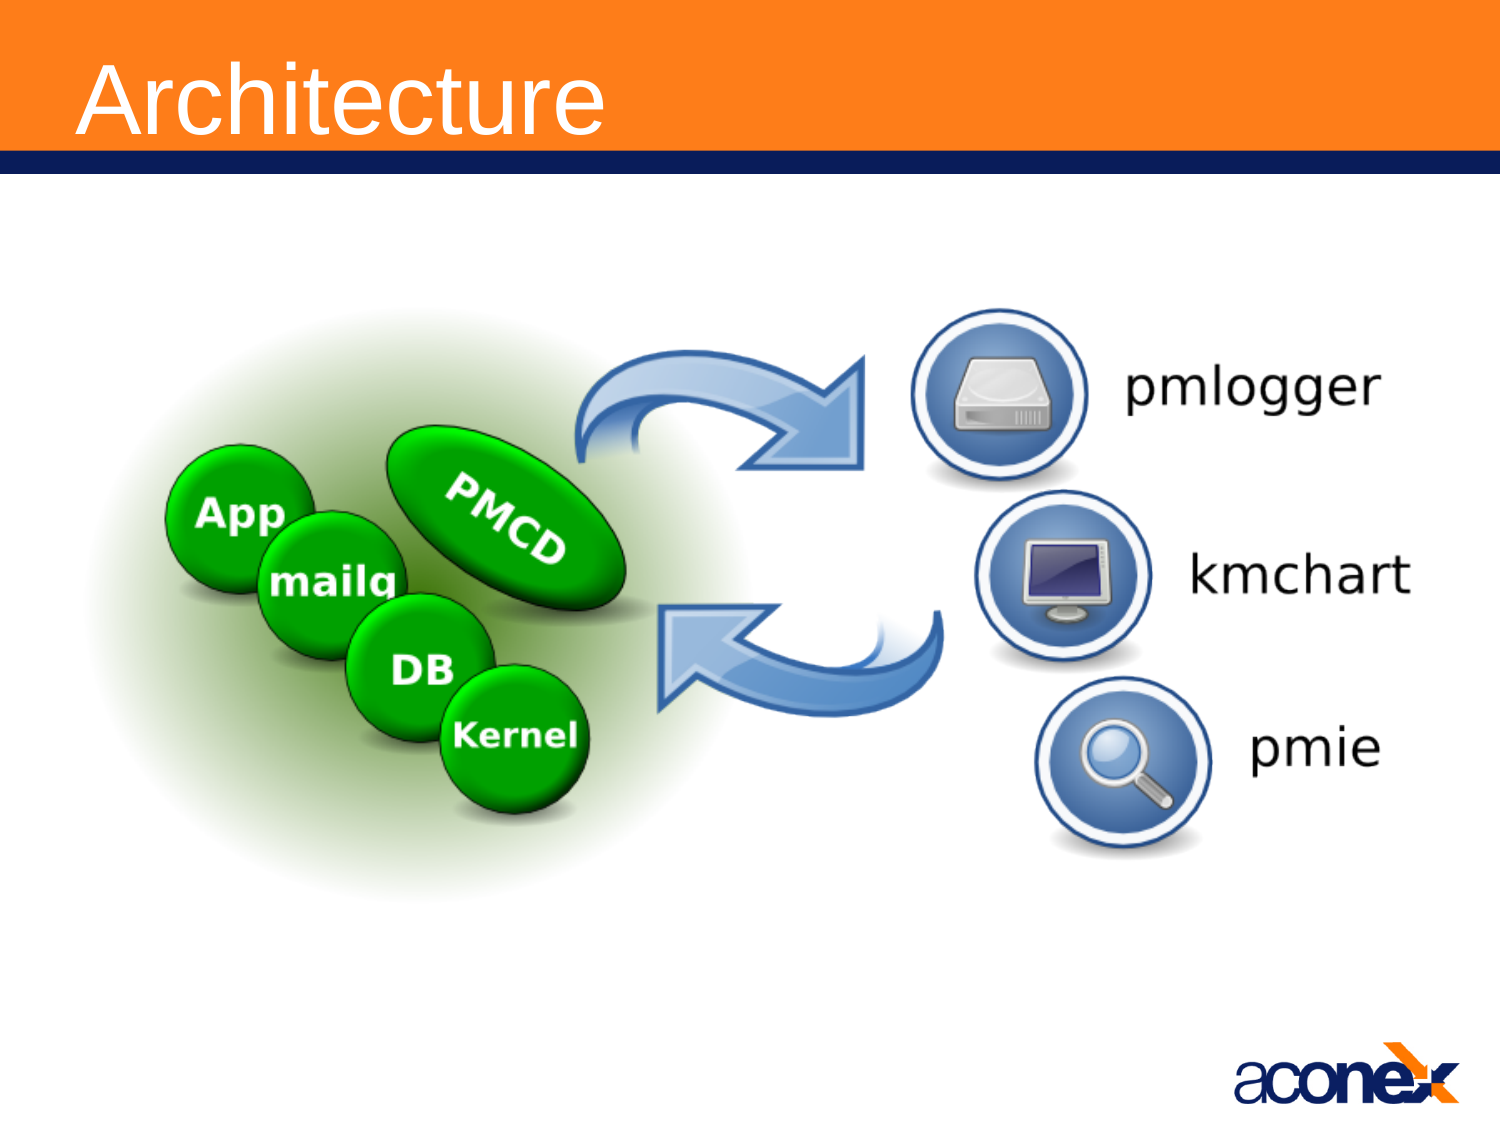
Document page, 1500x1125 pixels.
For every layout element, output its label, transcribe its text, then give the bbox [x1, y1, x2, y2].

title Architecture [75, 23, 1426, 176]
picture [1234, 1042, 1460, 1104]
picture [83, 188, 1418, 1022]
